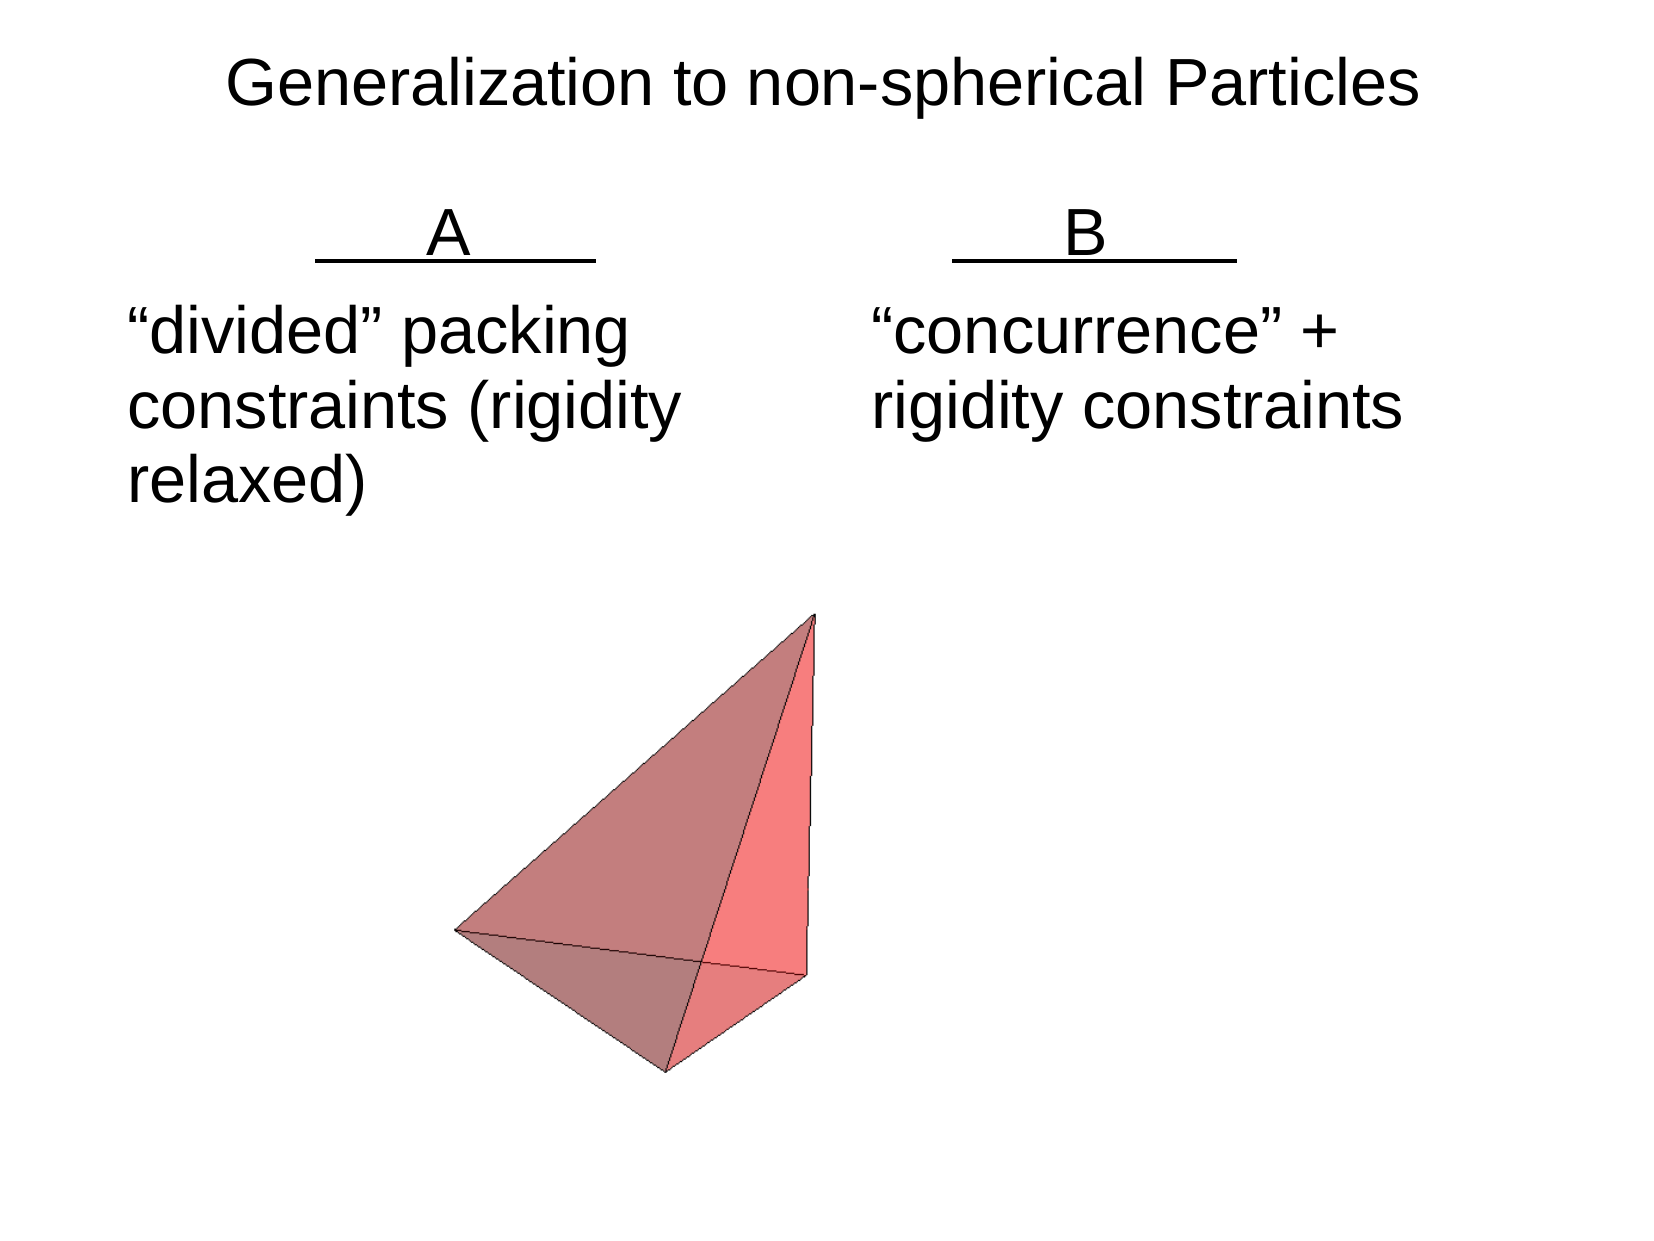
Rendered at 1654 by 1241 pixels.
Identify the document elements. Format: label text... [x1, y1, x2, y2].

text_box Generalization to non-spherical Particles [210, 37, 1561, 128]
text_box B [937, 187, 1313, 278]
text_box A [300, 187, 676, 278]
text_box “concurrence” + rigidity constraints [856, 285, 1532, 451]
text_box “divided” packing constraints (rigidity relaxed) [112, 285, 788, 525]
picture [372, 534, 1088, 1228]
